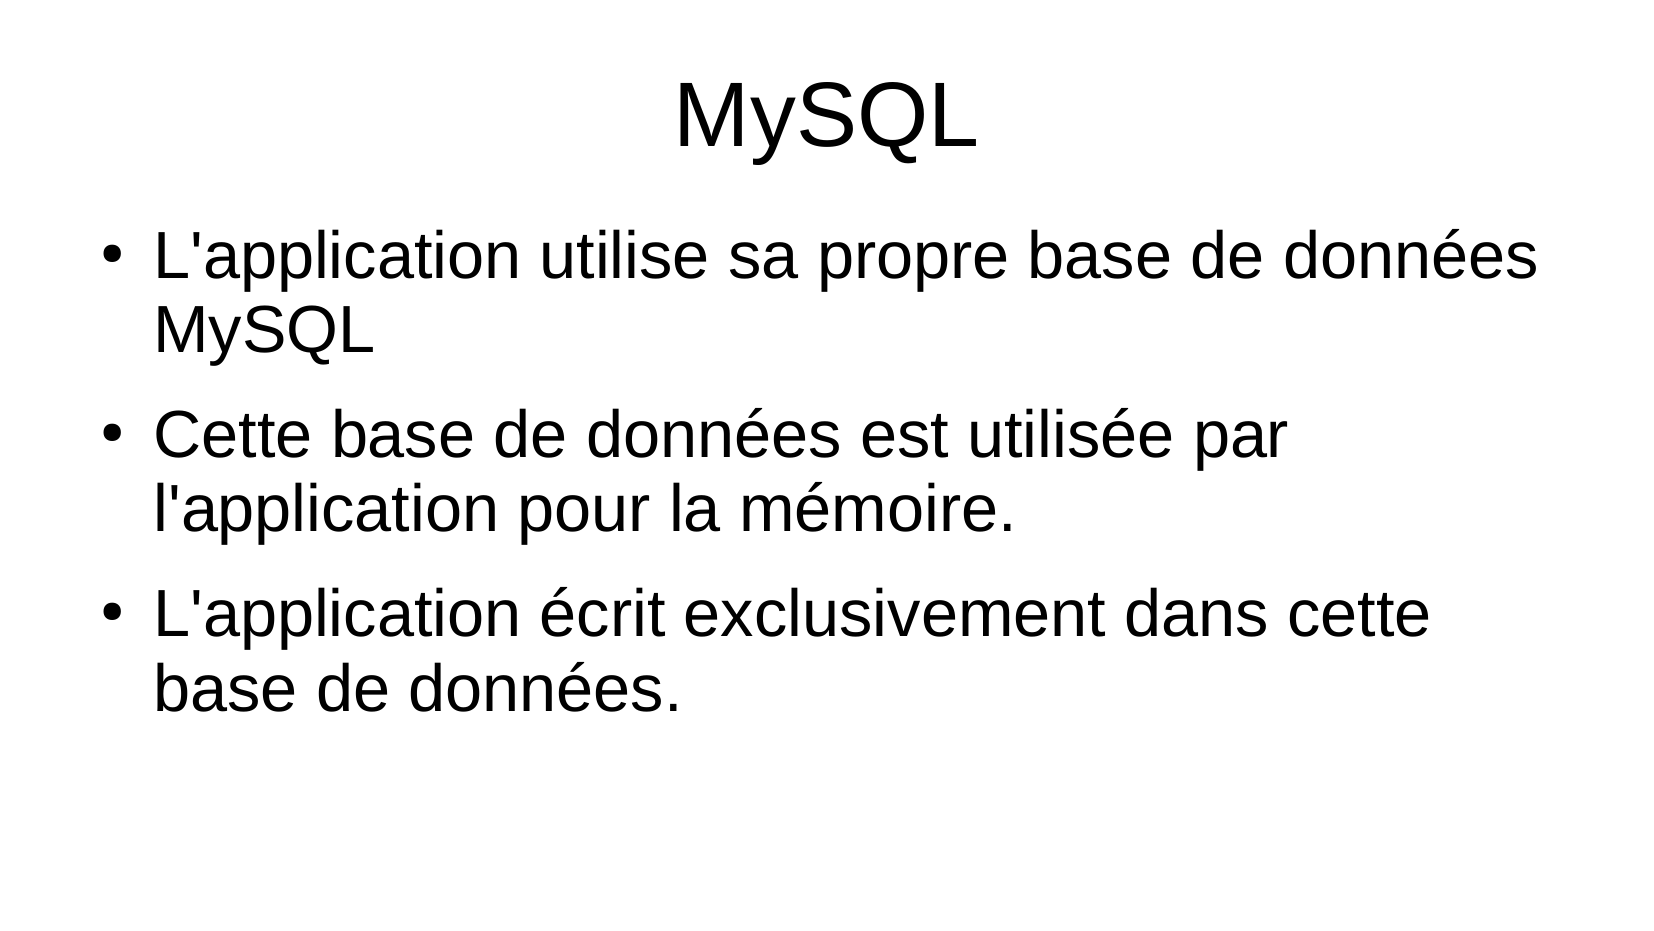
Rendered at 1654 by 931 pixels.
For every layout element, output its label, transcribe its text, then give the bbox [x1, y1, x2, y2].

list L'application utilise sa propre base de données MySQL Cette base de données est utilisée par l'application pour la mémoire. L'application écrit exclusivement dans cette base de données. [82, 217, 1571, 758]
title MySQL [82, 37, 1571, 193]
